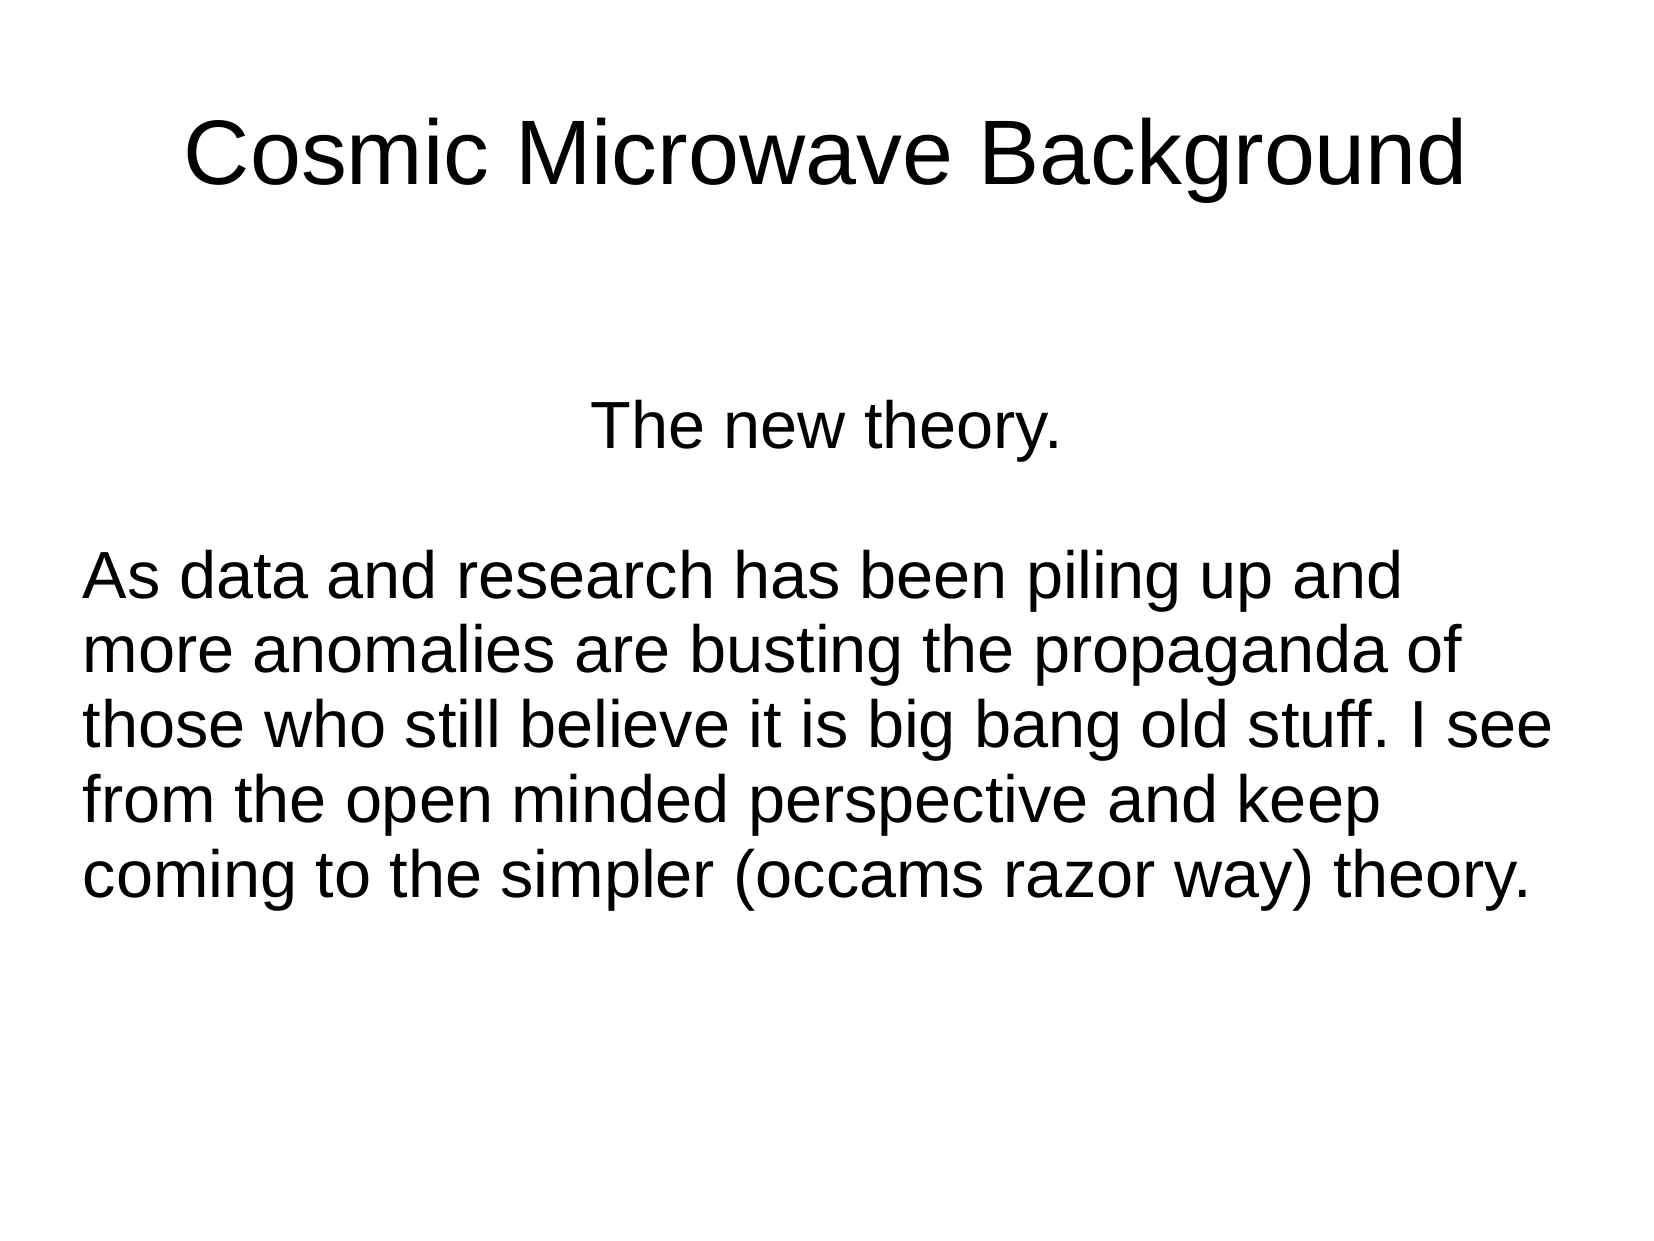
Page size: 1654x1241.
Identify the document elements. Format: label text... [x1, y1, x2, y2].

subtitle The new theory. As data and research has been piling up and more anomalies are busting the propaganda of those who still believe it is big bang old stuff. I see from the open minded perspective and keep coming to the simpler (occams razor way) theory. [82, 290, 1571, 1010]
title Cosmic Microwave Background [82, 49, 1571, 257]
